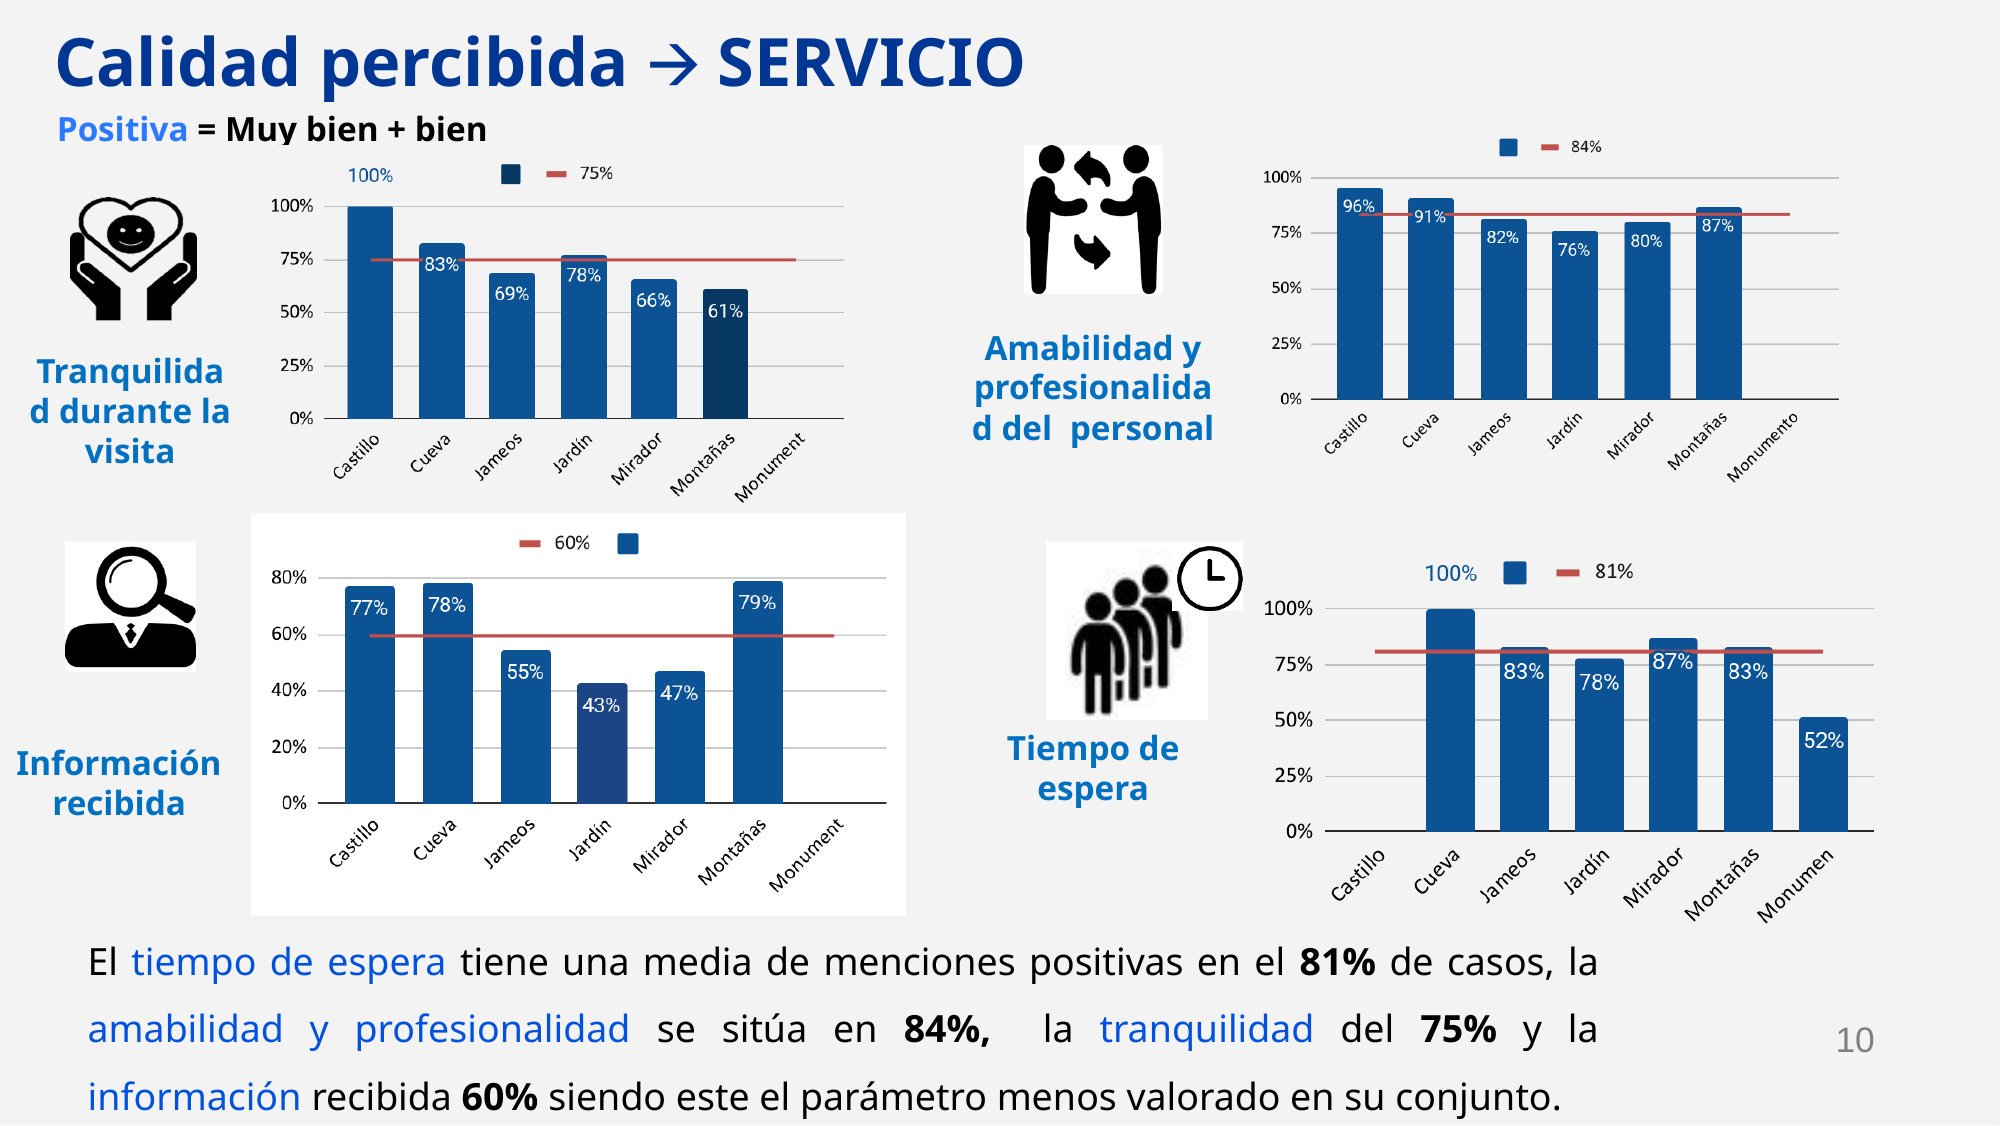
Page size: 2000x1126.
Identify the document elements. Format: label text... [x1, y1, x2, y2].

text_box Positiva = Muy bien + bien [56, 100, 1123, 157]
text_box Tiempo de espera [964, 719, 1222, 816]
picture [1045, 541, 1893, 945]
picture [1243, 119, 1857, 499]
picture [251, 145, 906, 900]
slide_number <number> [1614, 1008, 1894, 1069]
text_box El tiempo de espera tiene una media de menciones positivas en el 81% de casos, la amabilidad y profesionalidad se sitúa en 84%, la tranquilidad del 75% y la información recibida 60% siendo este el parámetro menos valorado en su conjunto. [72, 900, 1614, 1126]
picture [54, 193, 207, 325]
text_box Amabilidad y profesionalidad del personal [951, 319, 1235, 456]
text_box Información recibida [0, 734, 250, 831]
text_box Calidad percibida 🡪 SERVICIO [54, 0, 1374, 120]
picture [65, 541, 196, 672]
text_box Tranquilidad durante la visita [11, 342, 250, 479]
picture [1024, 145, 1163, 294]
